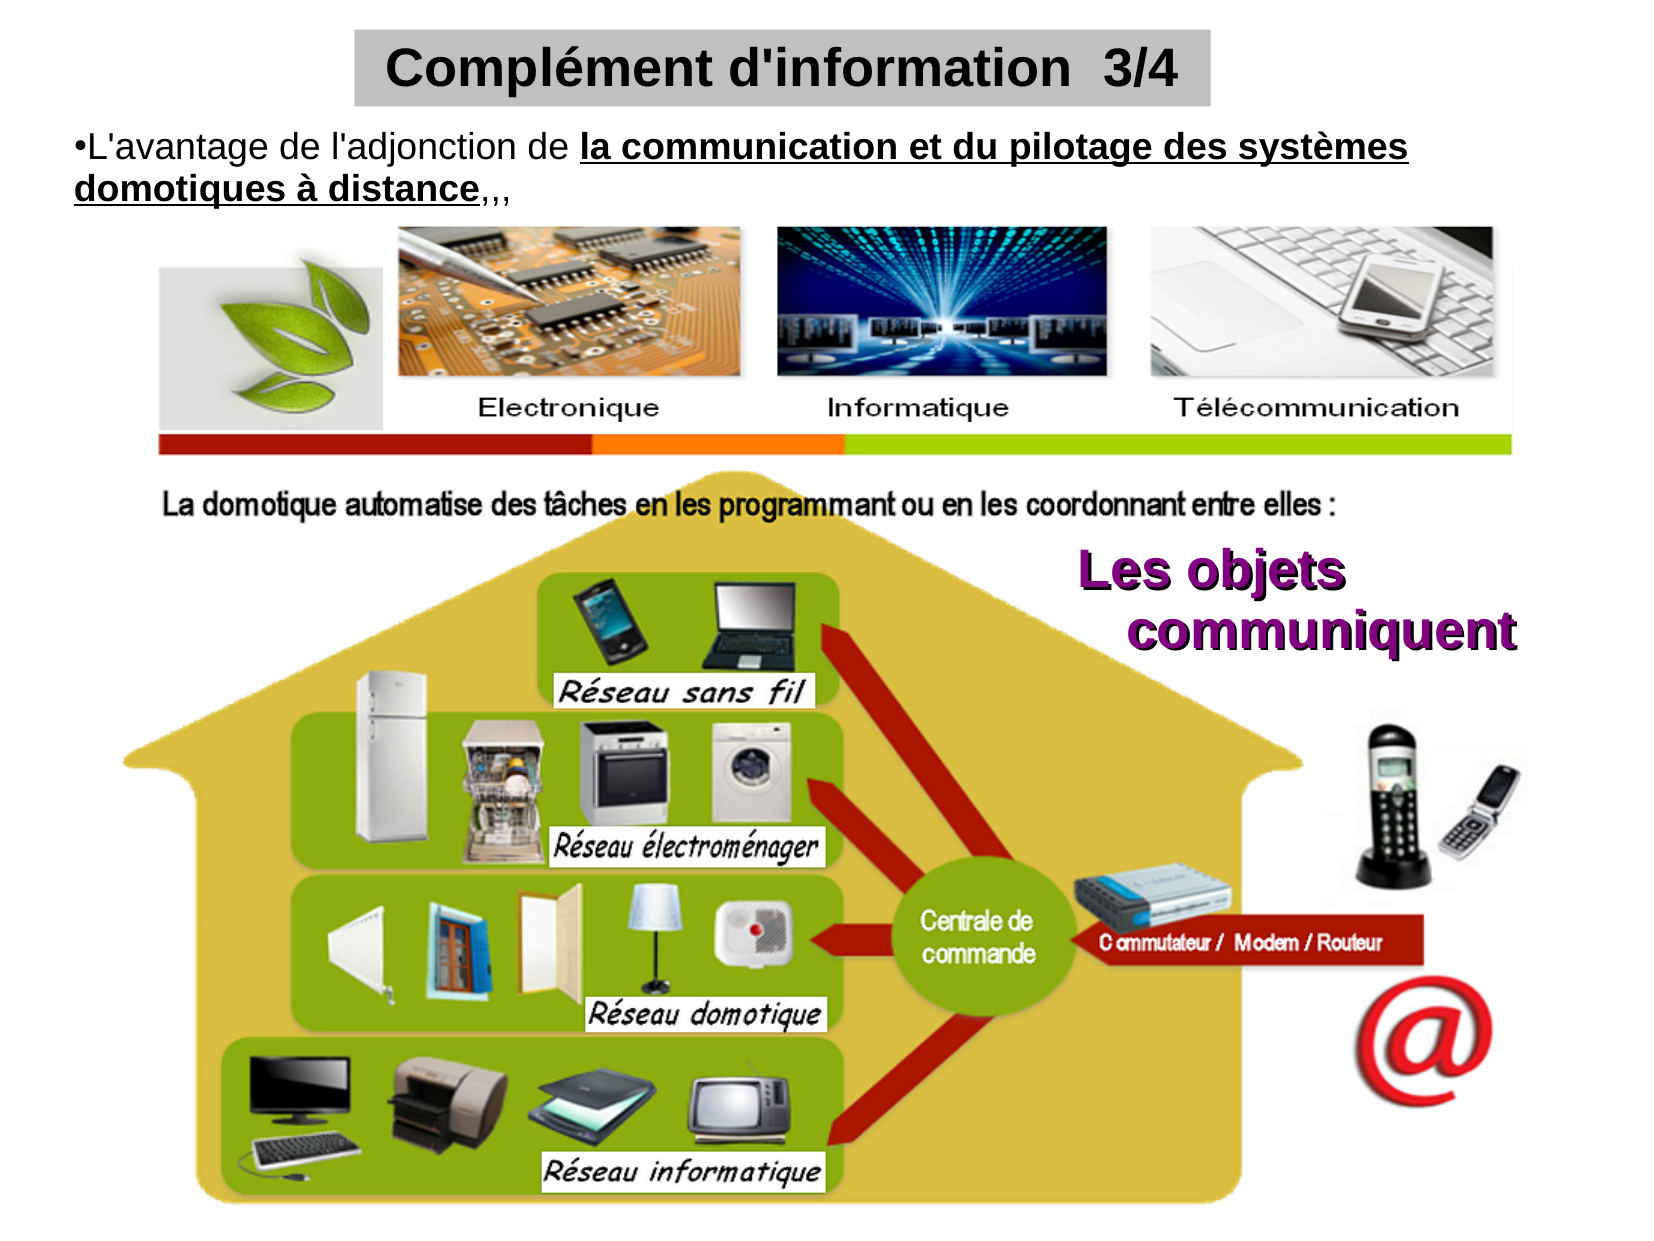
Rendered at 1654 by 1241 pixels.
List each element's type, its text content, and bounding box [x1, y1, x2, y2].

text_box Complément d'information 3/4 [354, 29, 1211, 107]
picture [118, 218, 1534, 1210]
text_box Les objets communiquent [1062, 531, 1565, 671]
text_box L'avantage de l'adjonction de la communication et du pilotage des systèmes domotiques à distance,,, [59, 118, 1595, 220]
